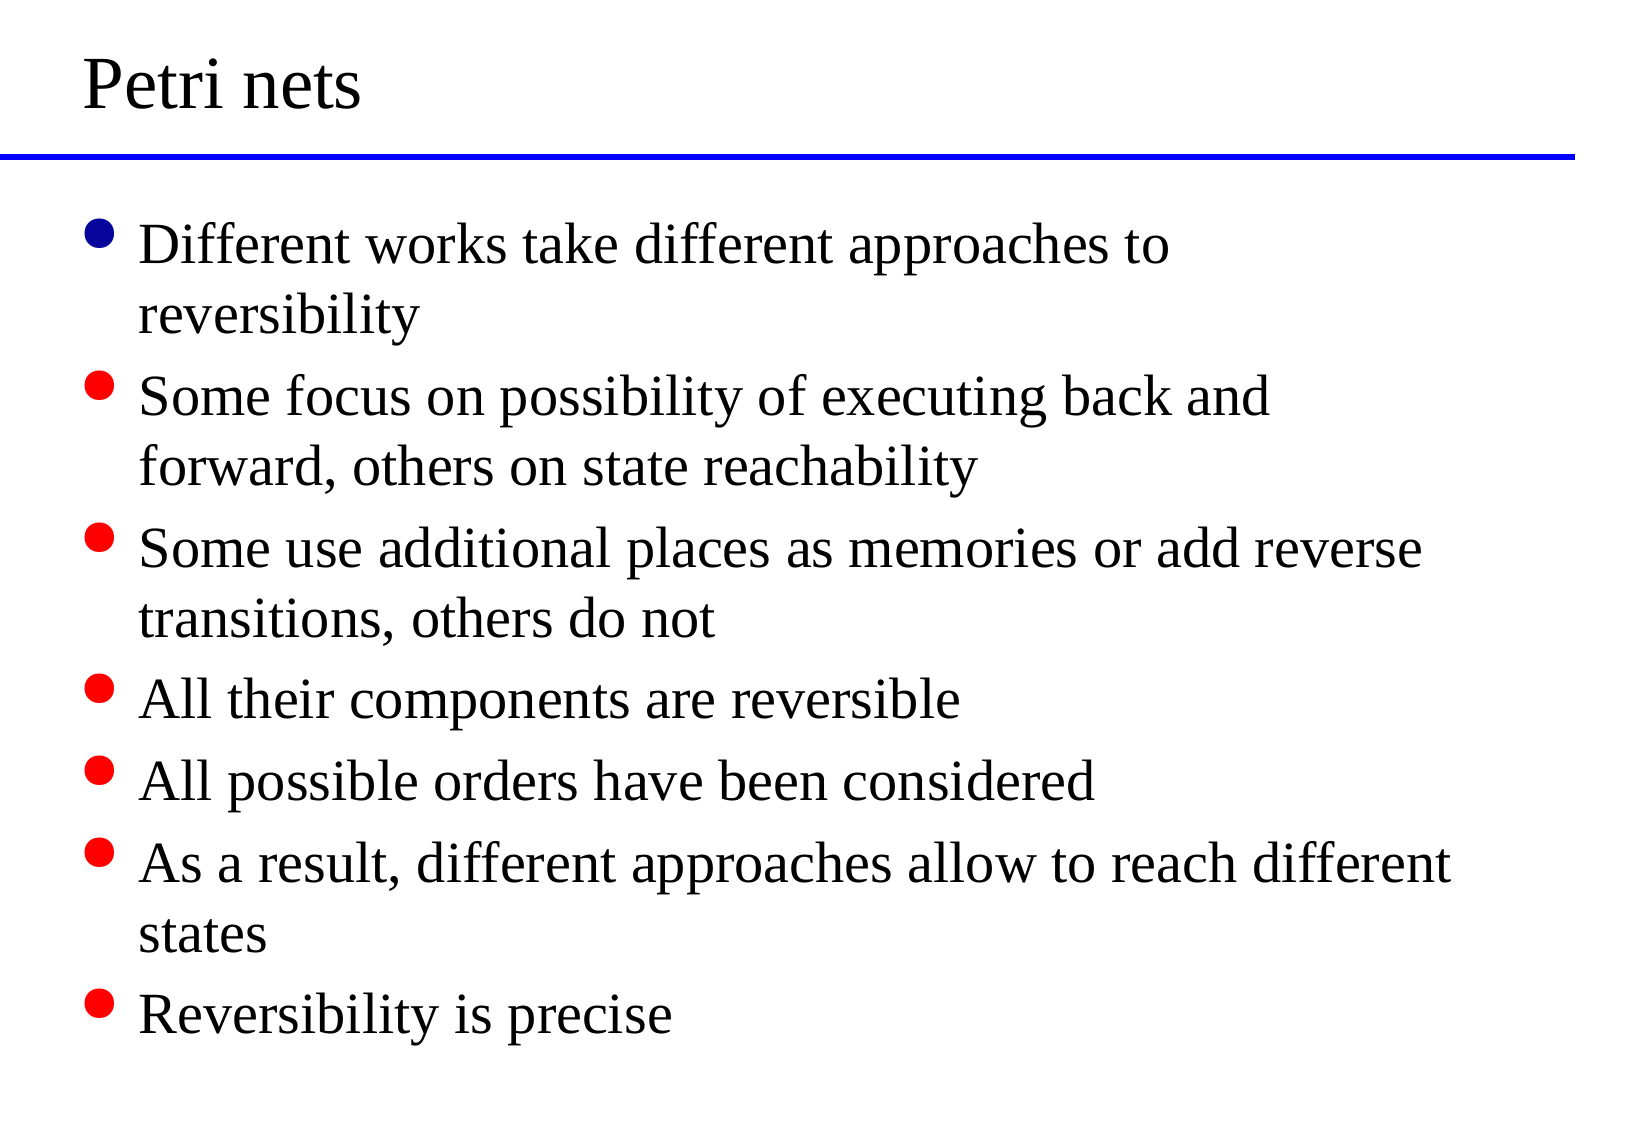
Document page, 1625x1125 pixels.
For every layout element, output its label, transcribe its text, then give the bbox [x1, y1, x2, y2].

title Petri nets [67, 27, 1544, 131]
list Different works take different approaches to reversibility Some focus on possibility of executing back and forward, others on state reachability Some use additional places as memories or add reverse transitions, others do not All their components are reversible All possible orders have been considered As a result, different approaches allow to reach different states Reversibility is precise [67, 198, 1478, 1061]
